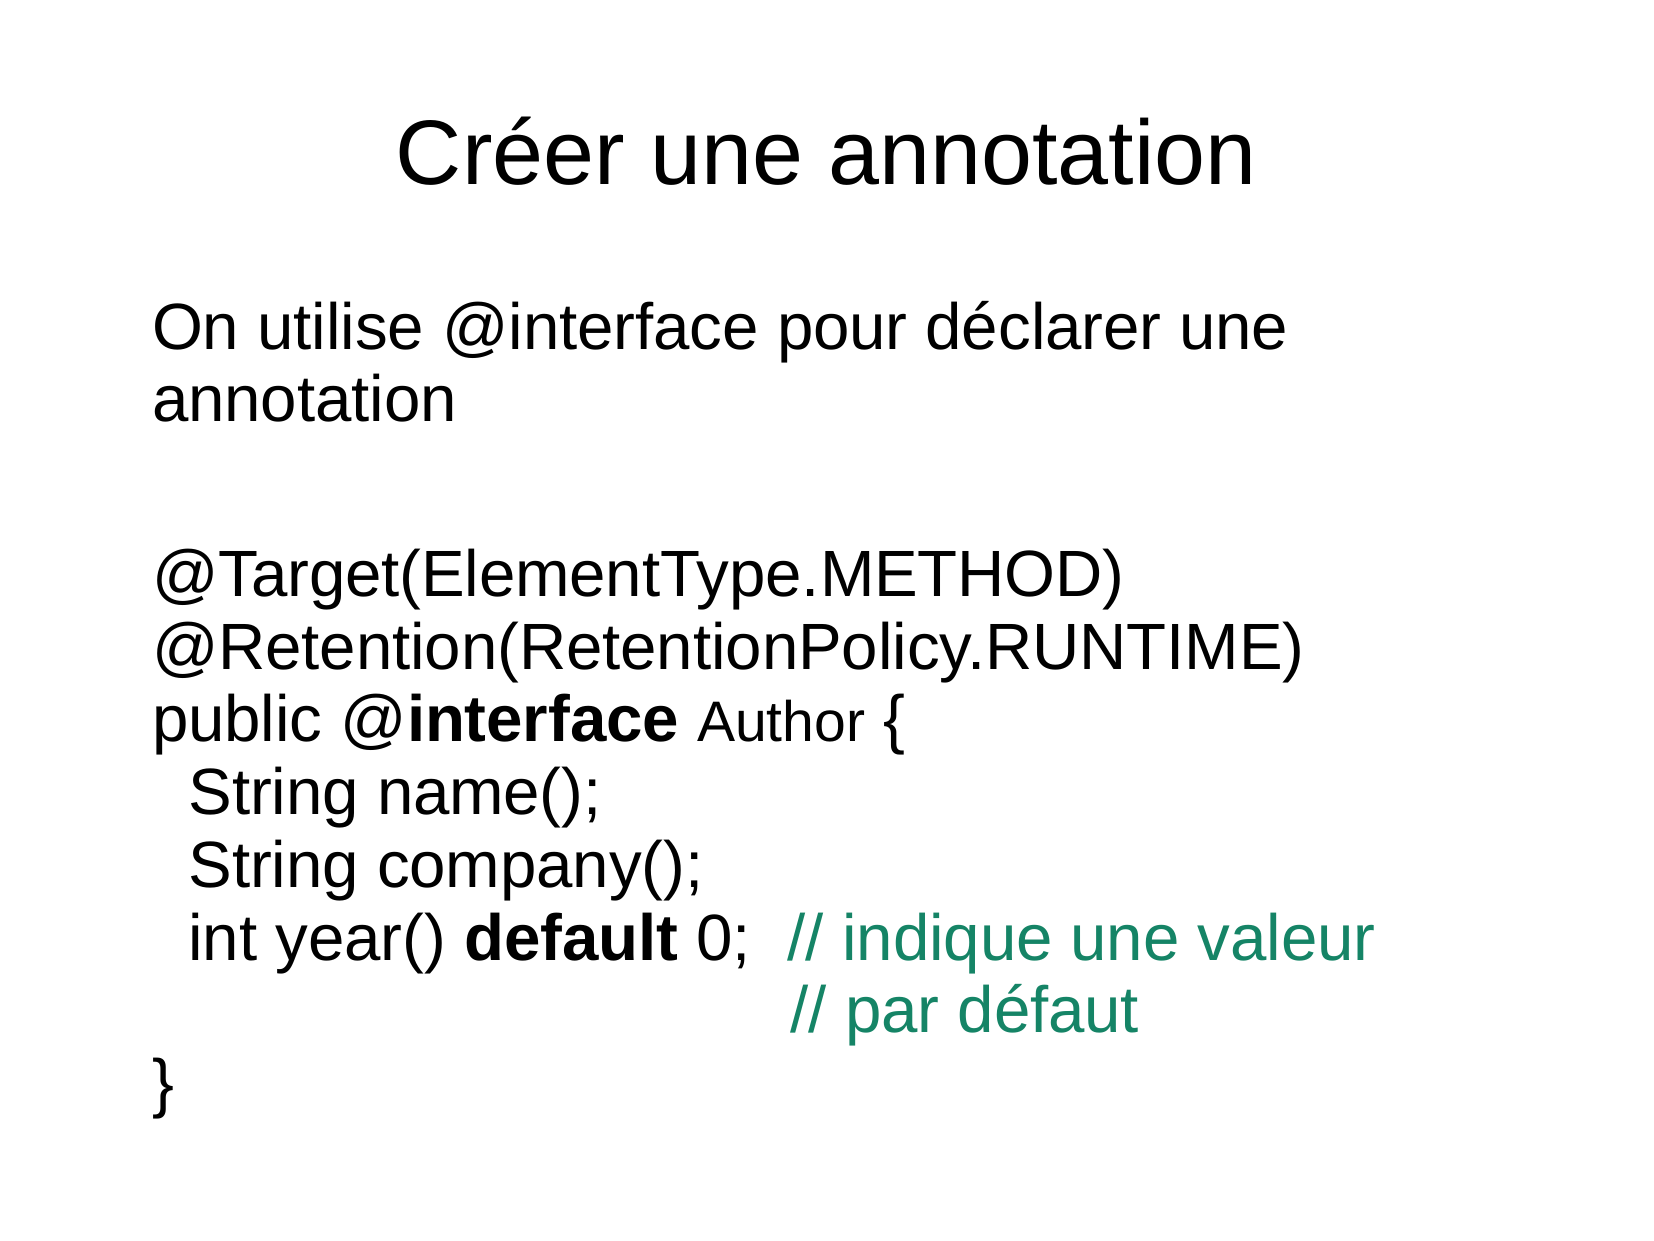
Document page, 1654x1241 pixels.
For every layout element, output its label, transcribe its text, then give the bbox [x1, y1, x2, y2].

list On utilise @interface pour déclarer une annotation @Target(ElementType.METHOD) @Retention(RetentionPolicy.RUNTIME) public @interface Author { String name(); String company(); int year() default 0; // indique une valeur // par défaut } [82, 290, 1571, 1126]
title Créer une annotation [82, 49, 1571, 257]
